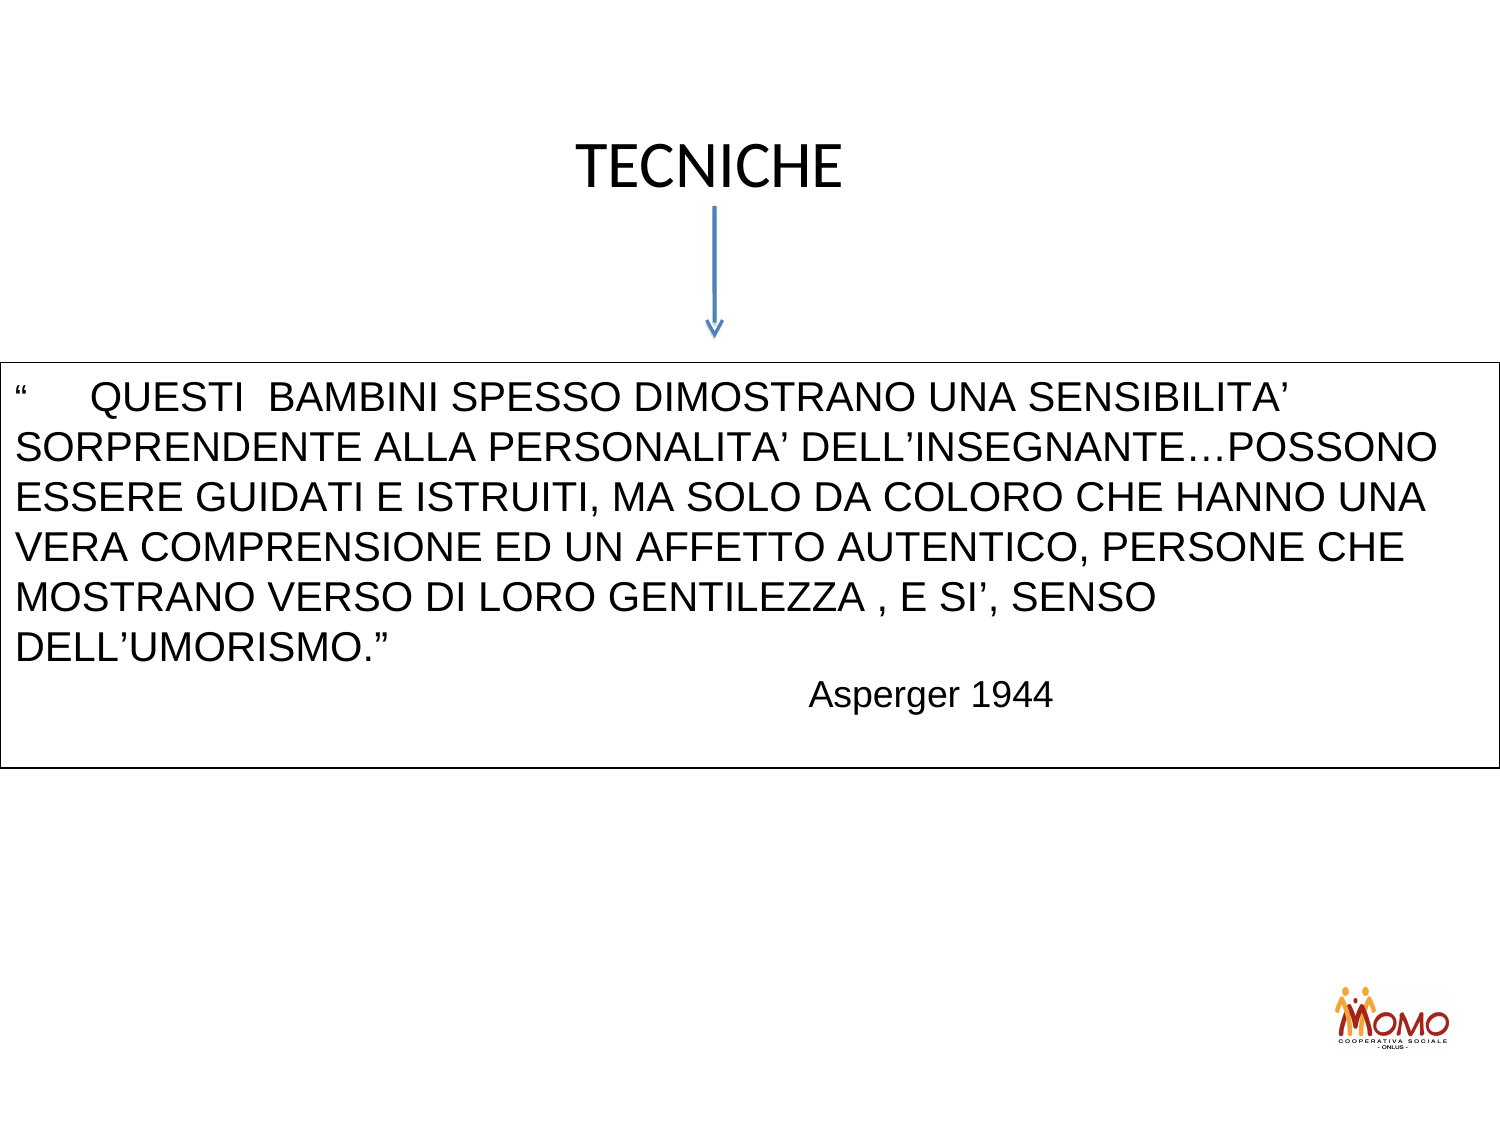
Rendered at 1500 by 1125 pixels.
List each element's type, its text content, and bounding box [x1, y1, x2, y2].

picture [1335, 987, 1449, 1050]
text_box “ QUESTI BAMBINI SPESSO DIMOSTRANO UNA SENSIBILITA’ SORPRENDENTE ALLA PERSONALITA’ DELL’INSEGNANTE…POSSONO ESSERE GUIDATI E ISTRUITI, MA SOLO DA COLORO CHE HANNO UNA VERA COMPRENSIONE ED UN AFFETTO AUTENTICO, PERSONE CHE MOSTRANO VERSO DI LORO GENTILEZZA , E SI’, SENSO DELL’UMORISMO.” [0, 362, 1500, 769]
text_box Asperger 1944 [793, 662, 1075, 723]
text_box TECNICHE [0, 0, 1000, 313]
